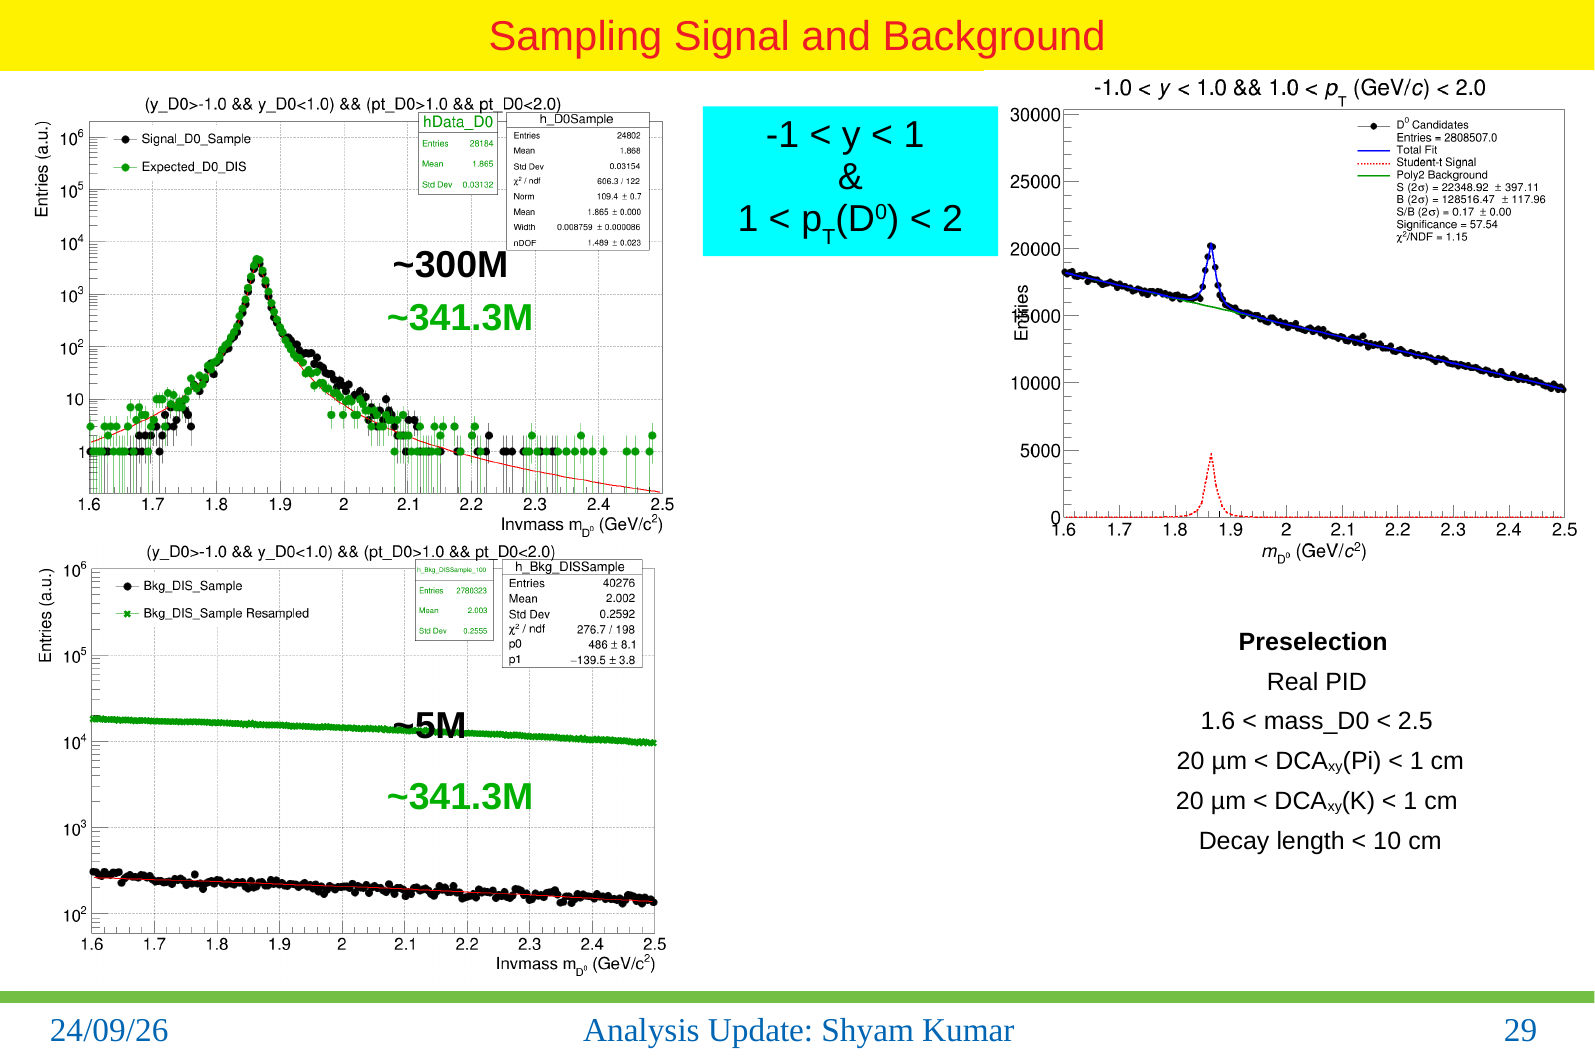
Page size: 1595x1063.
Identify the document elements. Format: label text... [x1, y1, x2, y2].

text_box ~5M [377, 696, 662, 754]
text_box Preselection Real PID 1.6 < mass_D0 < 2.5 20 µm < DCAxy(Pi) < 1 cm 20 µm < DCAxy(K) < 1 cm Decay length < 10 cm [1122, 620, 1512, 951]
text_box -1 < y < 1 & 1 < pT(D0) < 2 [702, 106, 999, 257]
text_box ~300M [377, 236, 662, 294]
text_box ~341.3M [372, 289, 656, 347]
text_box ~341.3M [372, 767, 656, 825]
picture [23, 89, 682, 987]
picture [984, 70, 1595, 567]
title Sampling Signal and Background [0, 0, 1595, 71]
